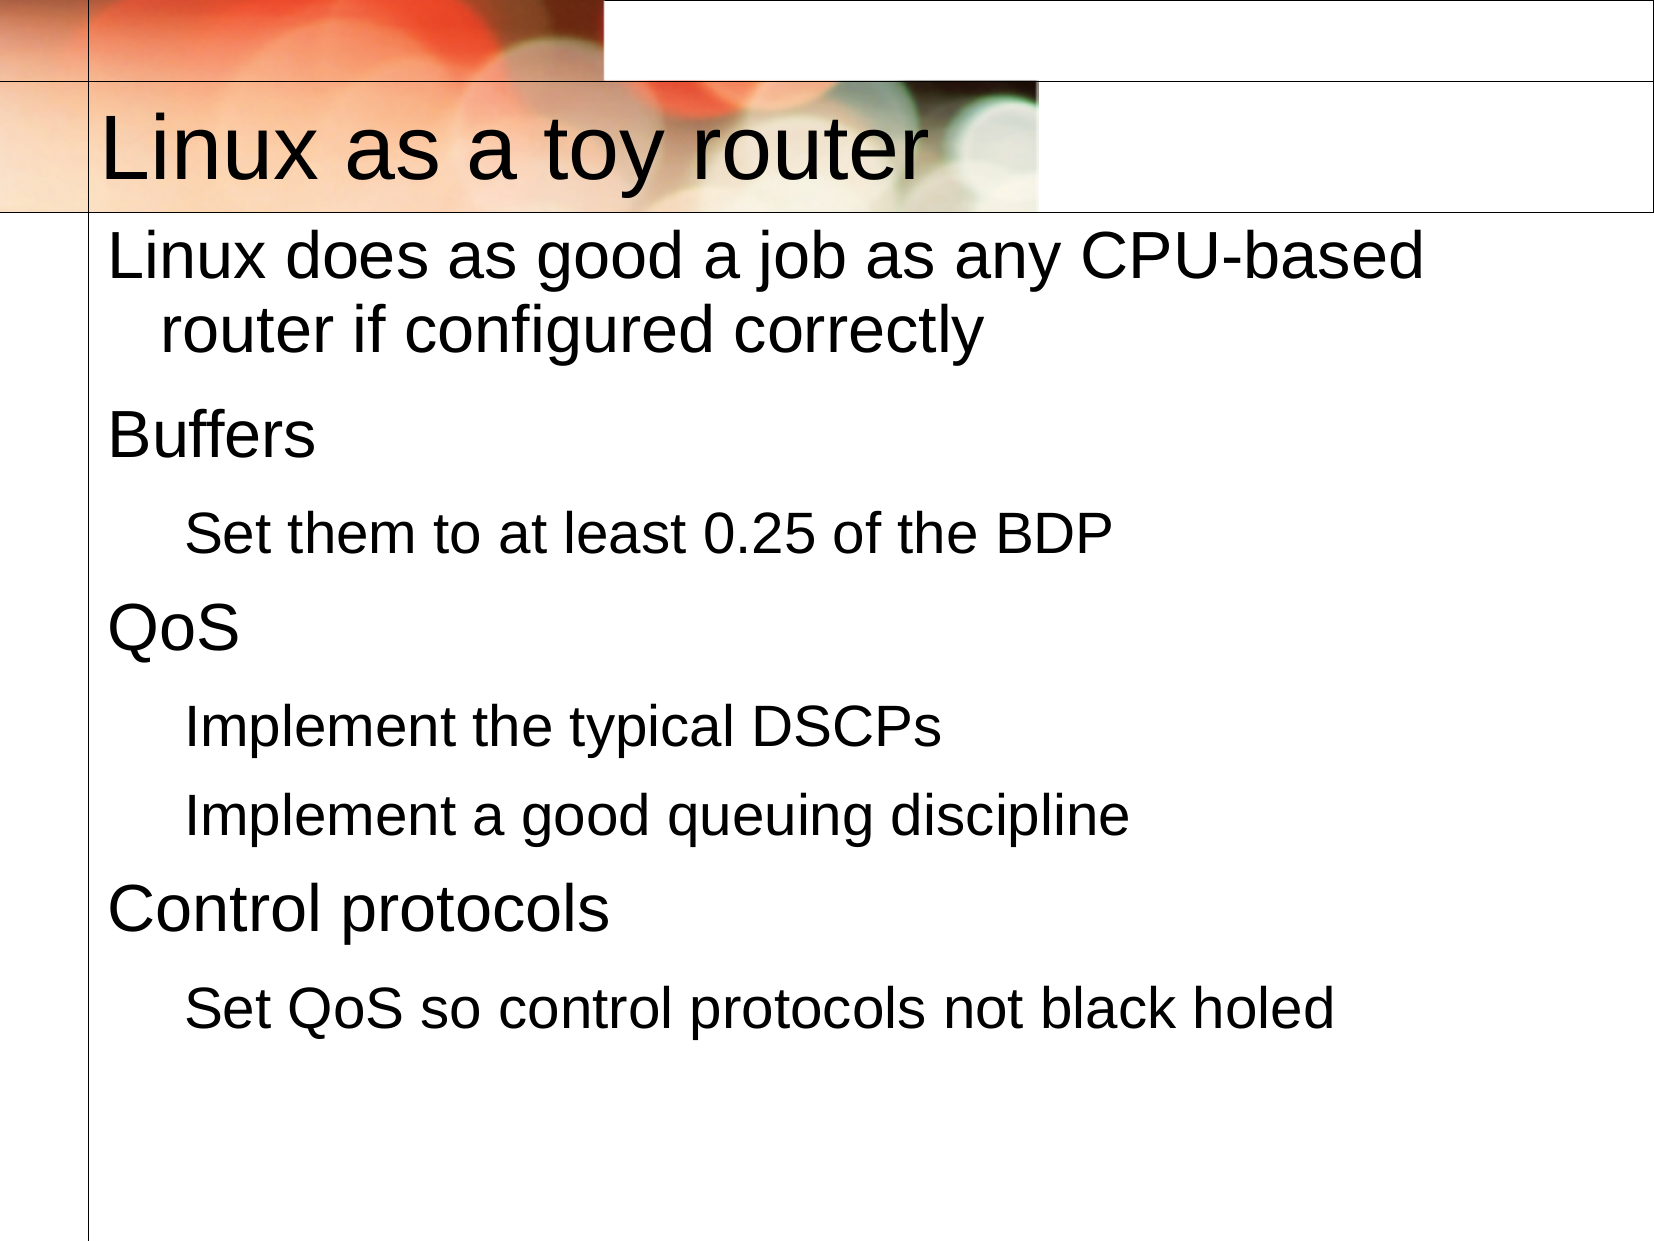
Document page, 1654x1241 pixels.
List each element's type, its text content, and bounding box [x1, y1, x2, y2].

picture [89, 0, 1039, 81]
picture [89, 82, 1039, 212]
picture [0, 0, 88, 81]
picture [0, 82, 88, 212]
list Linux does as good a job as any CPU-based router if configured correctly Buffers Set them to at least 0.25 of the BDP QoS Implement the typical DSCPs Implement a good queuing discipline Control protocols Set QoS so control protocols not black holed [89, 217, 1578, 1226]
title Linux as a toy router [100, 95, 1571, 200]
